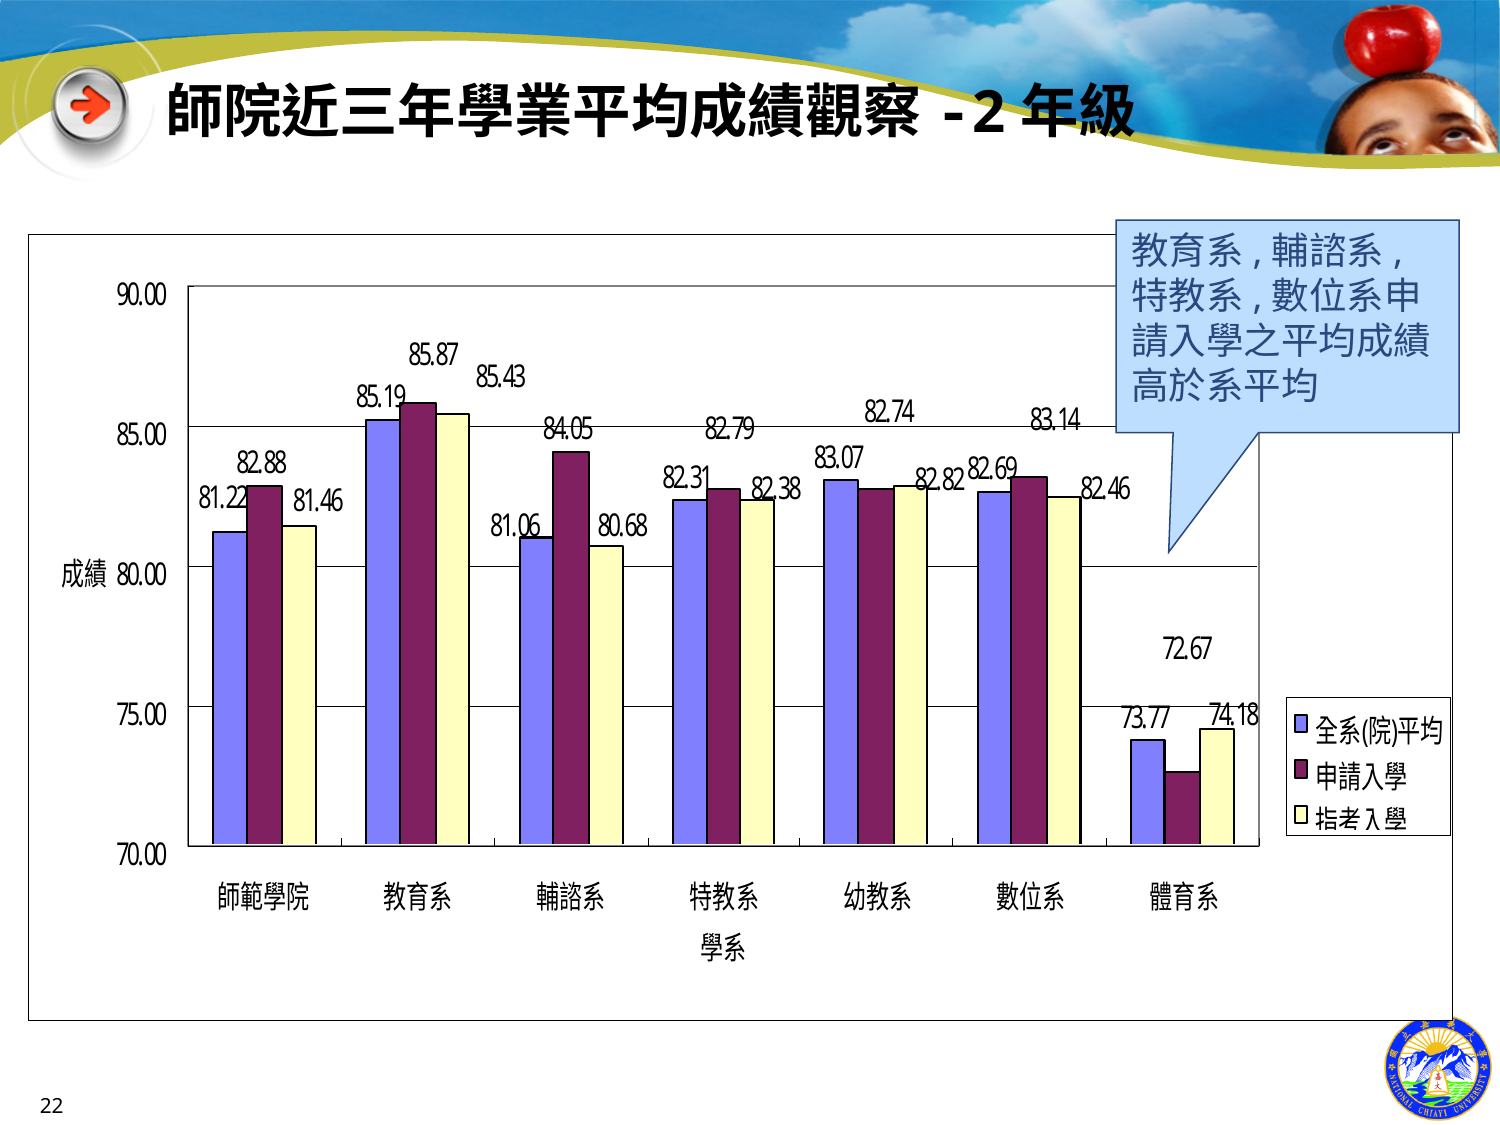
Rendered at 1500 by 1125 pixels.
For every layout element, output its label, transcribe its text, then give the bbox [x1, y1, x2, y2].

text_box 教育系,輔諮系,特教系,數位系申請入學之平均成績高於系平均 [1116, 220, 1460, 553]
title 師院近三年學業平均成績觀察-2年級 [150, 62, 1235, 155]
chart [17, 220, 1465, 1035]
text_box [24, 1084, 376, 1125]
